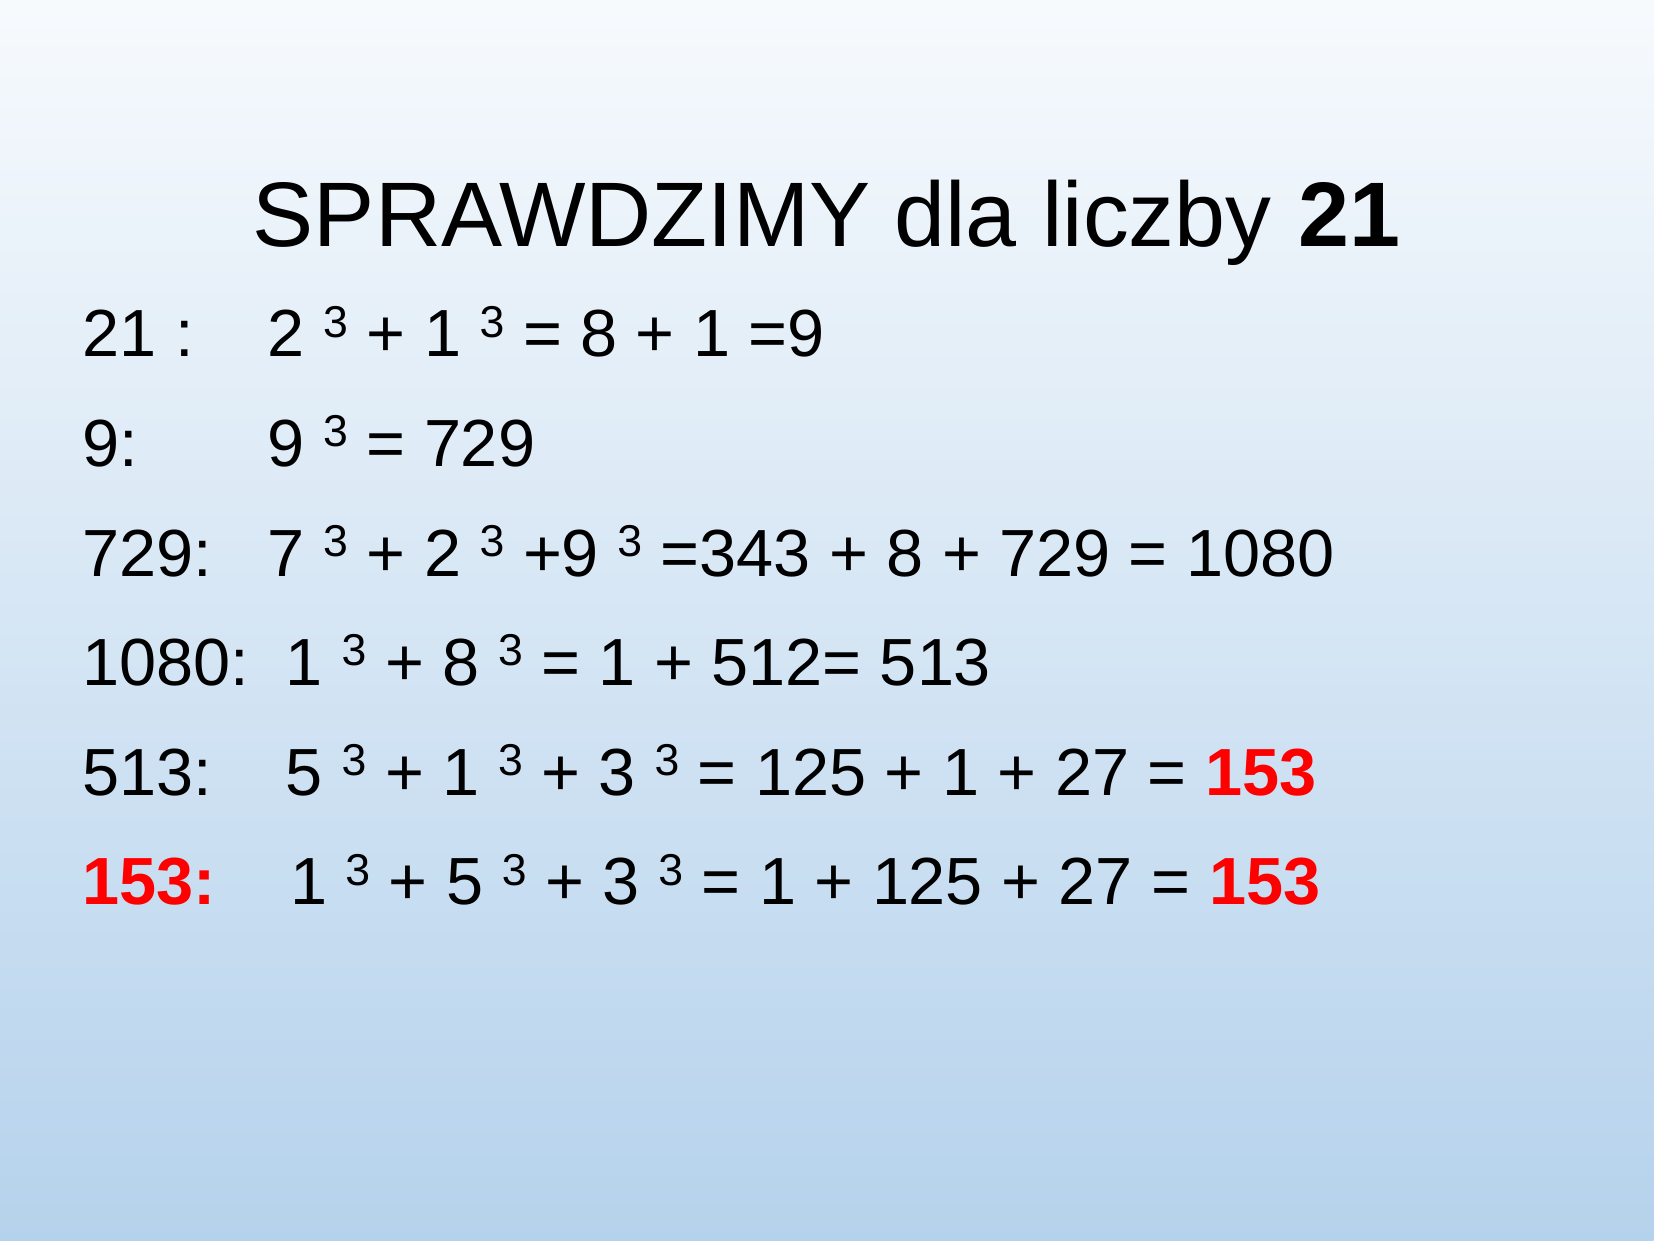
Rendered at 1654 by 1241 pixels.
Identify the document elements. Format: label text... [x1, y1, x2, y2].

title SPRAWDZIMY dla liczby 21 [82, 106, 1571, 290]
list 21 : 2 3 + 1 3 = 8 + 1 =9 9: 9 3 = 729 729: 7 3 + 2 3 +9 3 =343 + 8 + 729 = 1080 1080: 1 3 + 8 3 = 1 + 512= 513 513: 5 3 + 1 3 + 3 3 = 125 + 1 + 27 = 153 153: 1 3 + 5 3 + 3 3 = 1 + 125 + 27 = 153 [82, 290, 1571, 1109]
